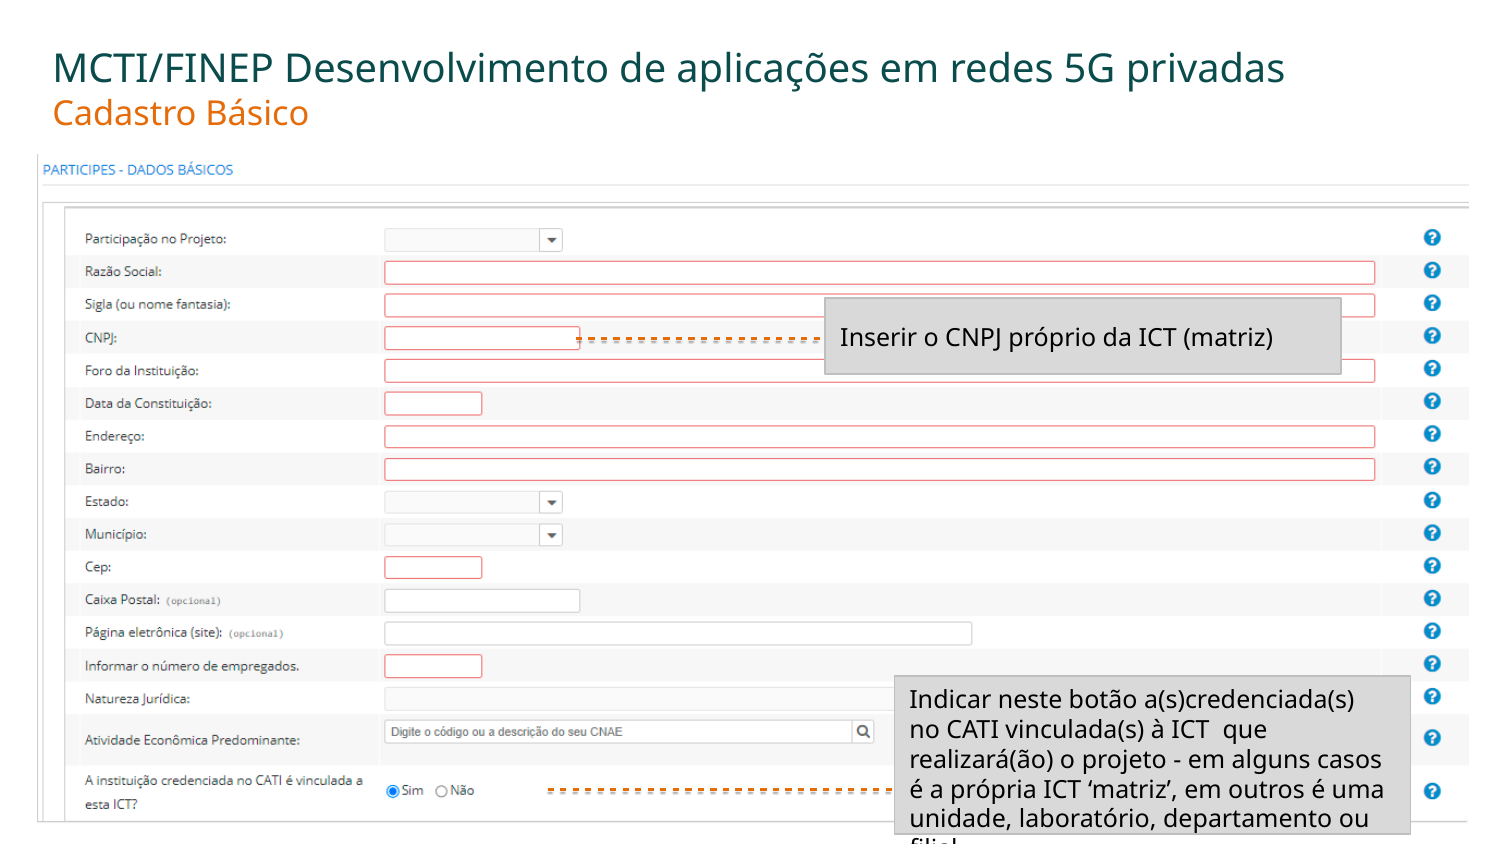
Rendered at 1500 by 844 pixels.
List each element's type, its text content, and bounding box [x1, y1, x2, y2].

picture [37, 154, 1469, 821]
text_box Inserir o CNPJ próprio da ICT (matriz) [825, 298, 1341, 374]
text_box MCTI/FINEP Desenvolvimento de aplicações em redes 5G privadas Cadastro Básico [37, 20, 1454, 155]
text_box Indicar neste botão a(s)credenciada(s) no CATI vinculada(s) à ICT que realizará(ão) o projeto - em alguns casos é a própria ICT ‘matriz’, em outros é uma unidade, laboratório, departamento ou filial. [894, 676, 1410, 834]
